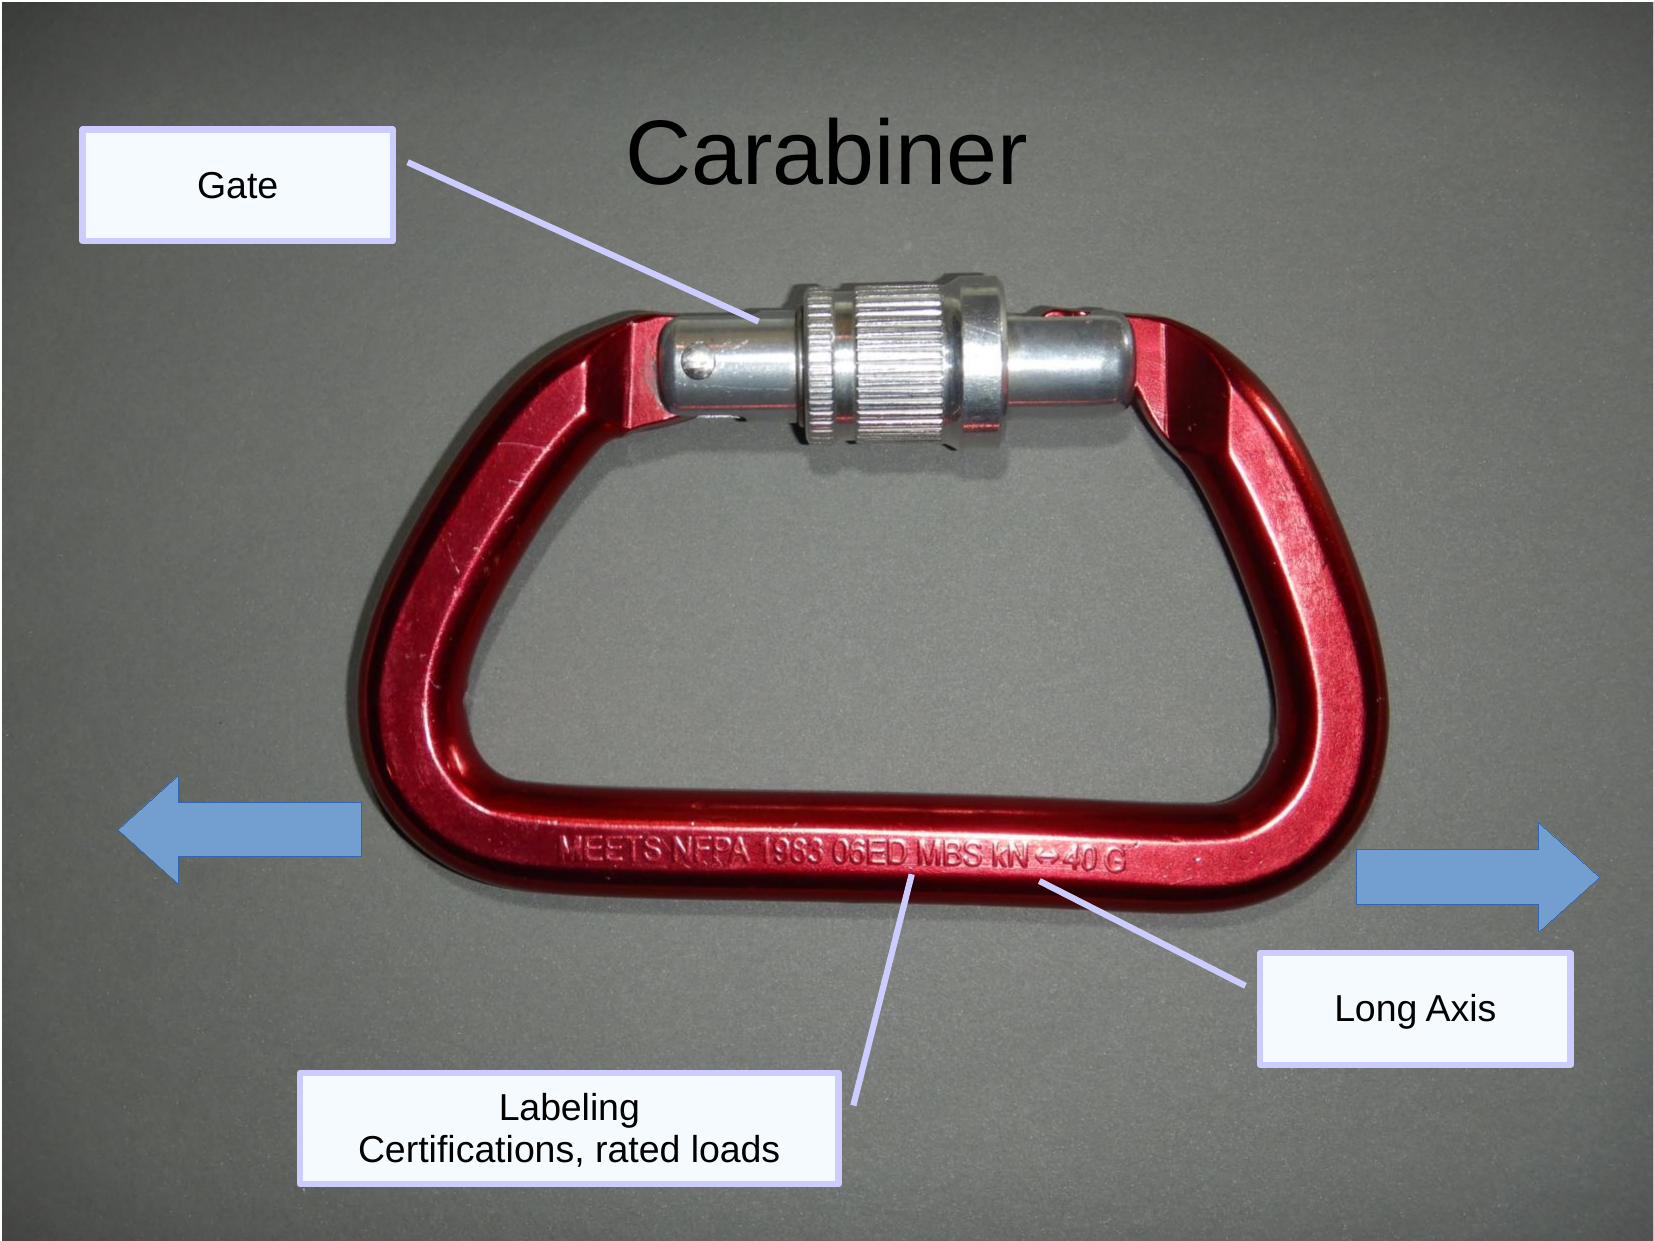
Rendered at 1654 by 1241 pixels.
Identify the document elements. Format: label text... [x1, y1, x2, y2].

picture [2, 2, 1654, 1241]
text_box Labeling Certifications, rated loads [300, 1073, 839, 1184]
text_box [1356, 822, 1600, 932]
text_box Gate [83, 130, 393, 241]
text_box [118, 775, 362, 885]
text_box Long Axis [1260, 953, 1571, 1065]
title Carabiner [82, 49, 1571, 257]
